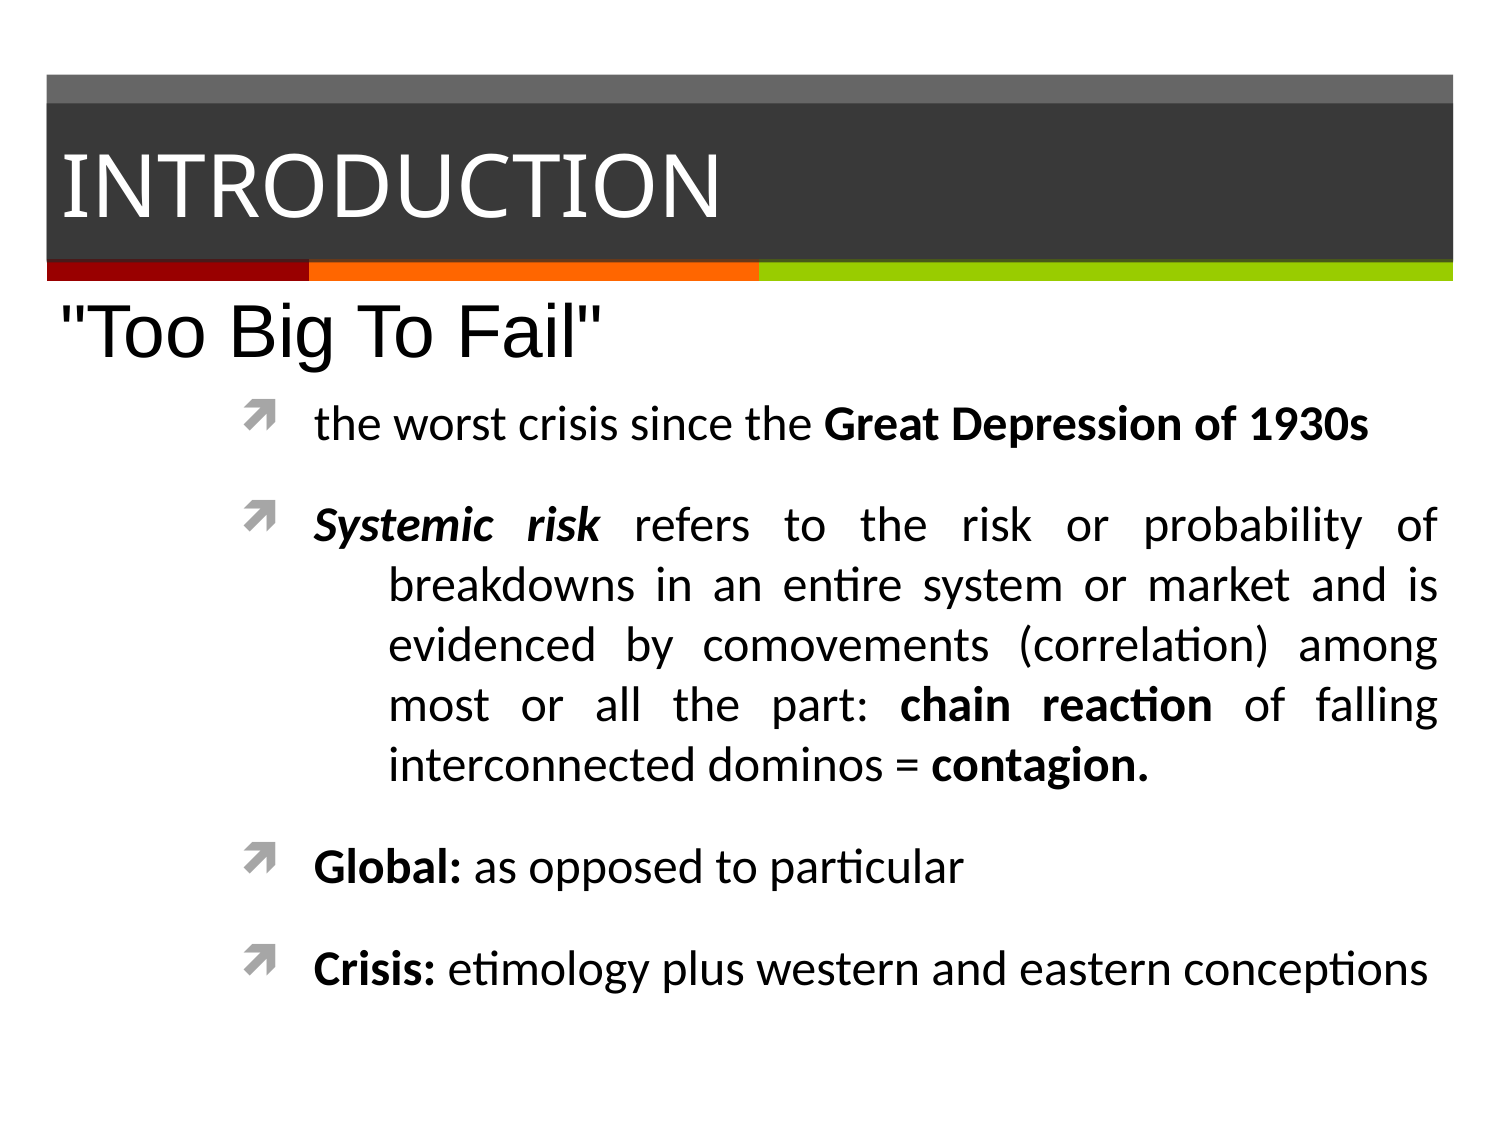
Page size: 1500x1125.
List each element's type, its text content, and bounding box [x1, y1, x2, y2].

text_box INTRODUCTION [46, 103, 1454, 263]
text_box the worst crisis since the Great Depression of 1930s Systemic risk refers to the risk or probability of breakdowns in an entire system or market and is evidenced by comovements (correlation) among most or all the part: chain reaction of falling interconnected dominos = contagion. Global: as opposed to particular Crisis: etimology plus western and eastern conceptions [225, 382, 1454, 475]
text_box [225, 782, 1454, 1051]
text_box "Too Big To Fail" [46, 275, 1426, 380]
